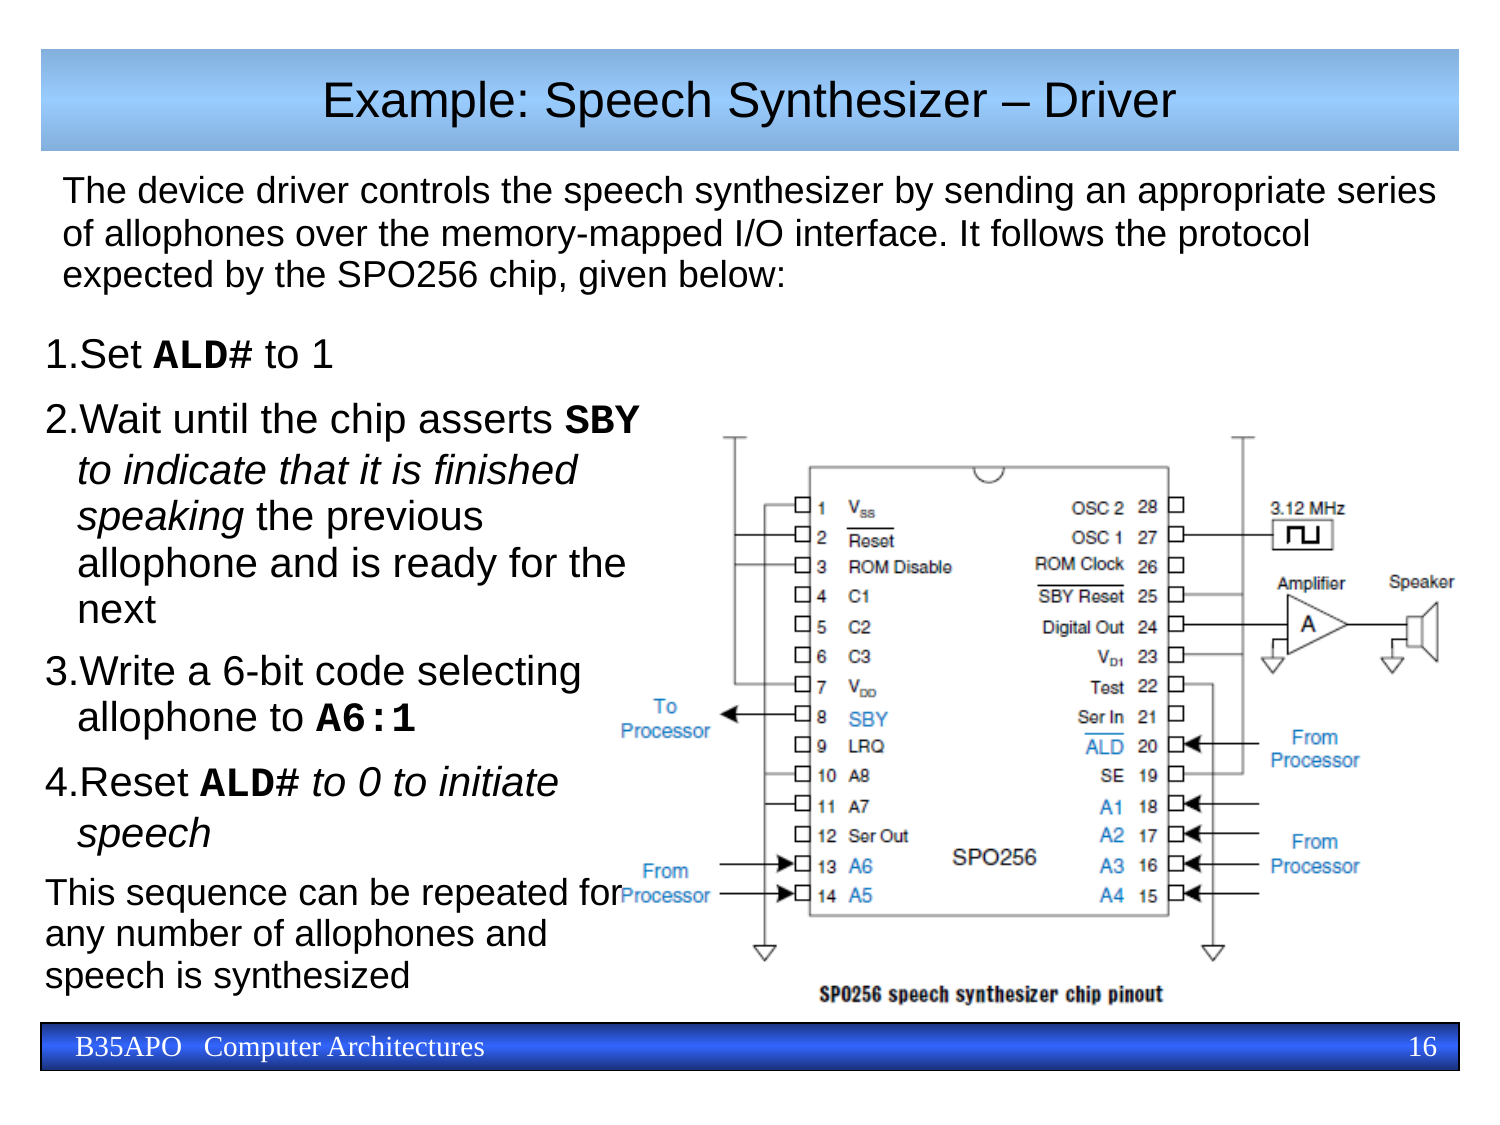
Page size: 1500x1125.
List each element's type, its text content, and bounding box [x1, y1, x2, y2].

list Set ALD# to 1 Wait until the chip asserts SBY to indicate that it is finished speaking the previous allophone and is ready for the next Write a 6-bit code selecting allophone to A6:1 Reset ALD# to 0 to initiate speech This sequence can be repeated for any number of allophones and speech is synthesized [44, 331, 672, 1017]
picture [672, 404, 1460, 1017]
list The device driver controls the speech synthesizer by sending an appropriate series of allophones over the memory-mapped I/O interface. It follows the protocol expected by the SPO256 chip, given below: [62, 169, 1450, 508]
title Example: Speech Synthesizer – Driver [41, 49, 1459, 151]
